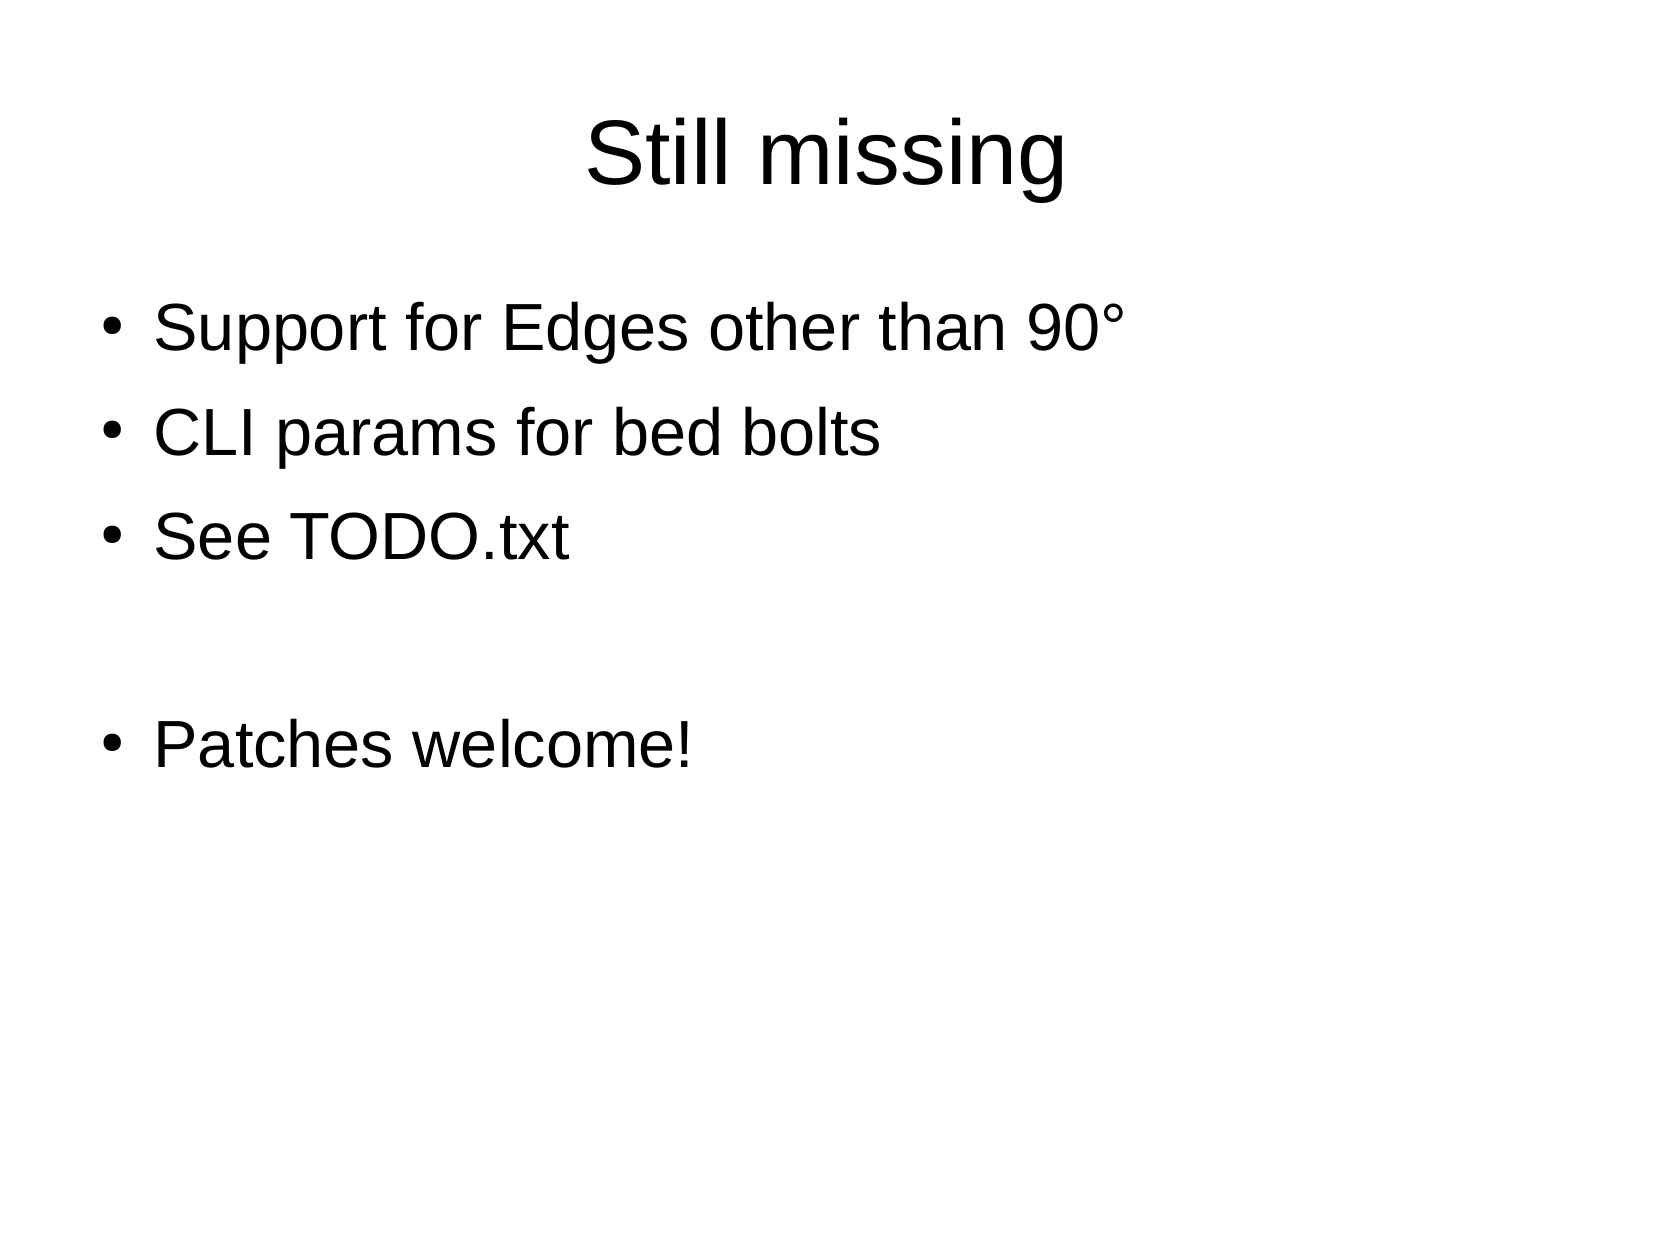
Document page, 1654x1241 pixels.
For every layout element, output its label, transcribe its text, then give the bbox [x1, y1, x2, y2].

list Support for Edges other than 90° CLI params for bed bolts See TODO.txt Patches welcome! [82, 290, 1571, 1010]
title Still missing [82, 49, 1571, 257]
